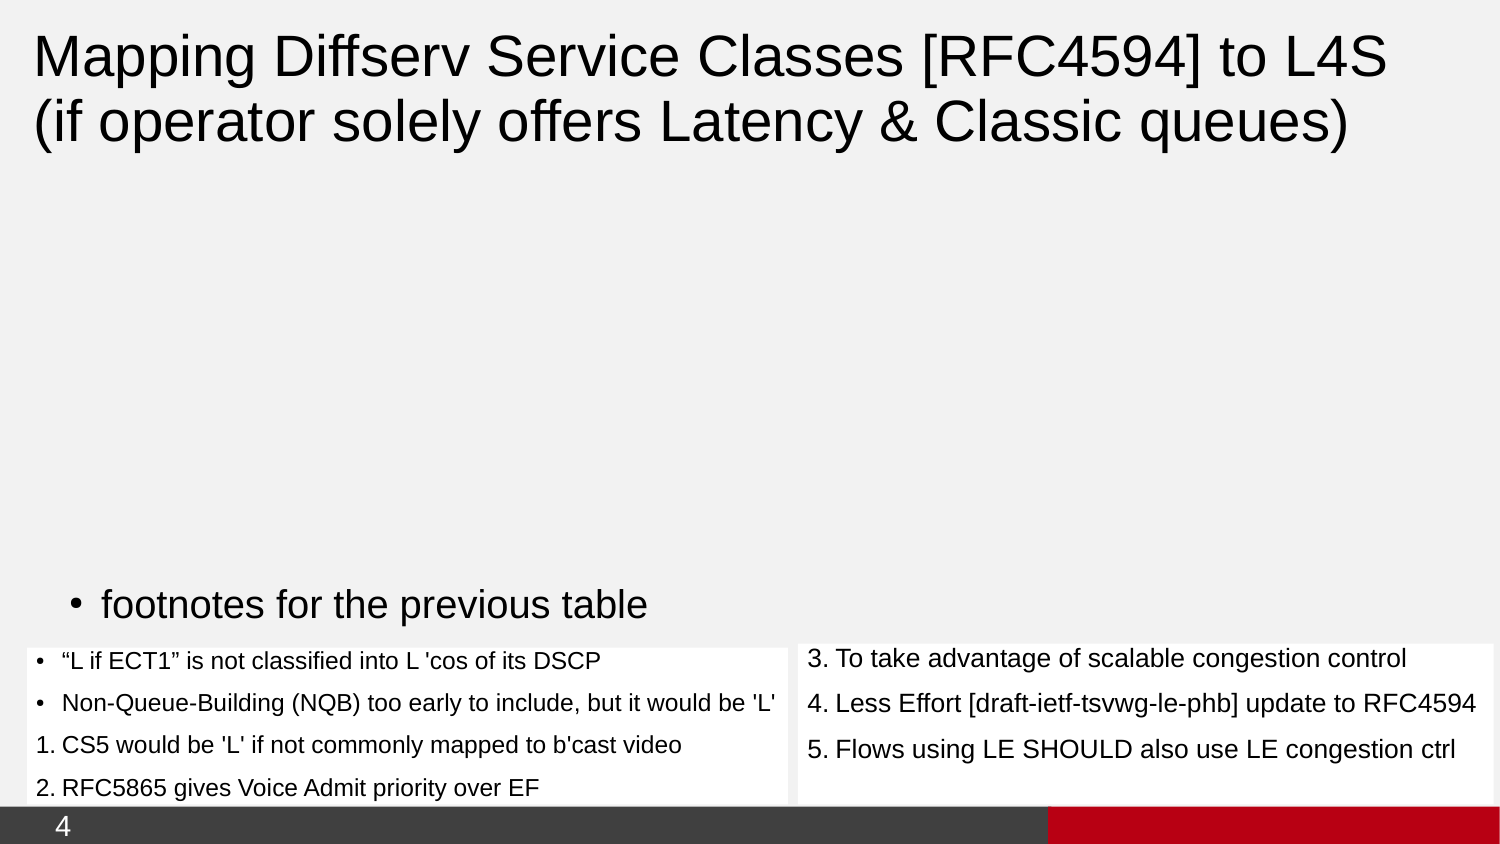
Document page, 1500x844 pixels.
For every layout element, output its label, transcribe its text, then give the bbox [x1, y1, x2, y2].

list footnotes for the previous table [58, 582, 1436, 628]
title Mapping Diffserv Service Classes [RFC4594] to L4S (if operator solely offers Latency & Classic queues) [33, 23, 1477, 155]
list “L if ECT1” is not classified into L 'cos of its DSCP Non-Queue-Building (NQB) too early to include, but it would be 'L' CS5 would be 'L' if not commonly mapped to b'cast video RFC5865 gives Voice Admit priority over EF [27, 647, 788, 805]
list To take advantage of scalable congestion control Less Effort [draft-ietf-tsvwg-le-phb] update to RFC4594 Flows using LE SHOULD also use LE congestion ctrl [797, 643, 1494, 805]
